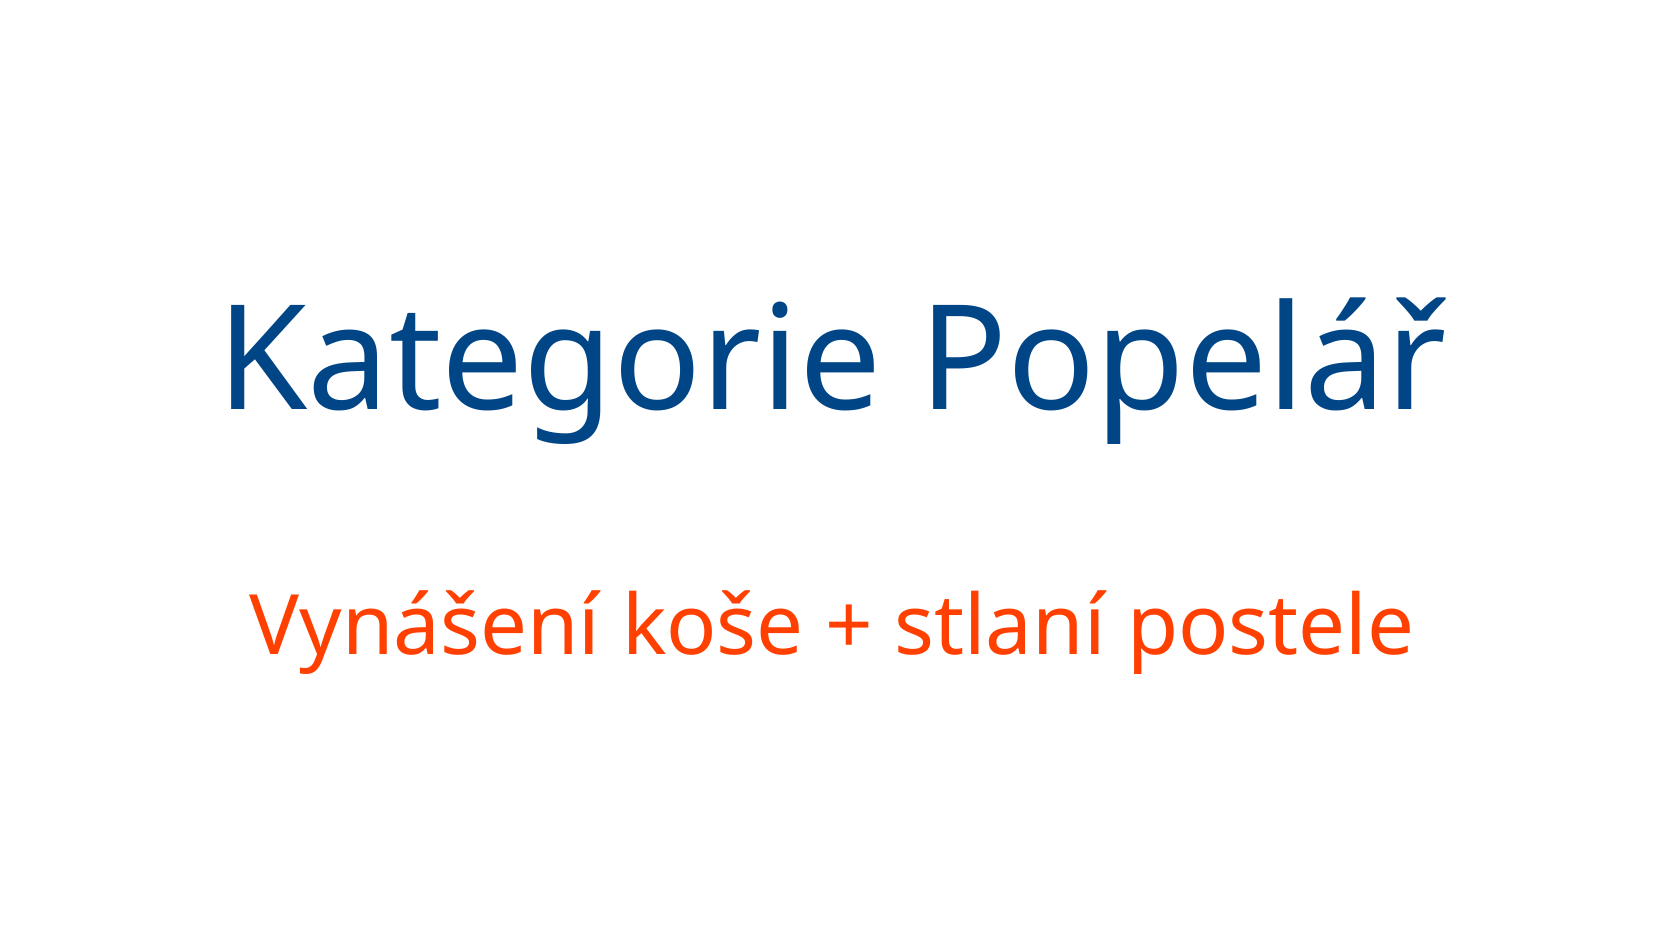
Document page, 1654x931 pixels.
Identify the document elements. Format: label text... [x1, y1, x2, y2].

subtitle Kategorie Popelář Vynášení koše + stlaní postele [88, 106, 1577, 827]
